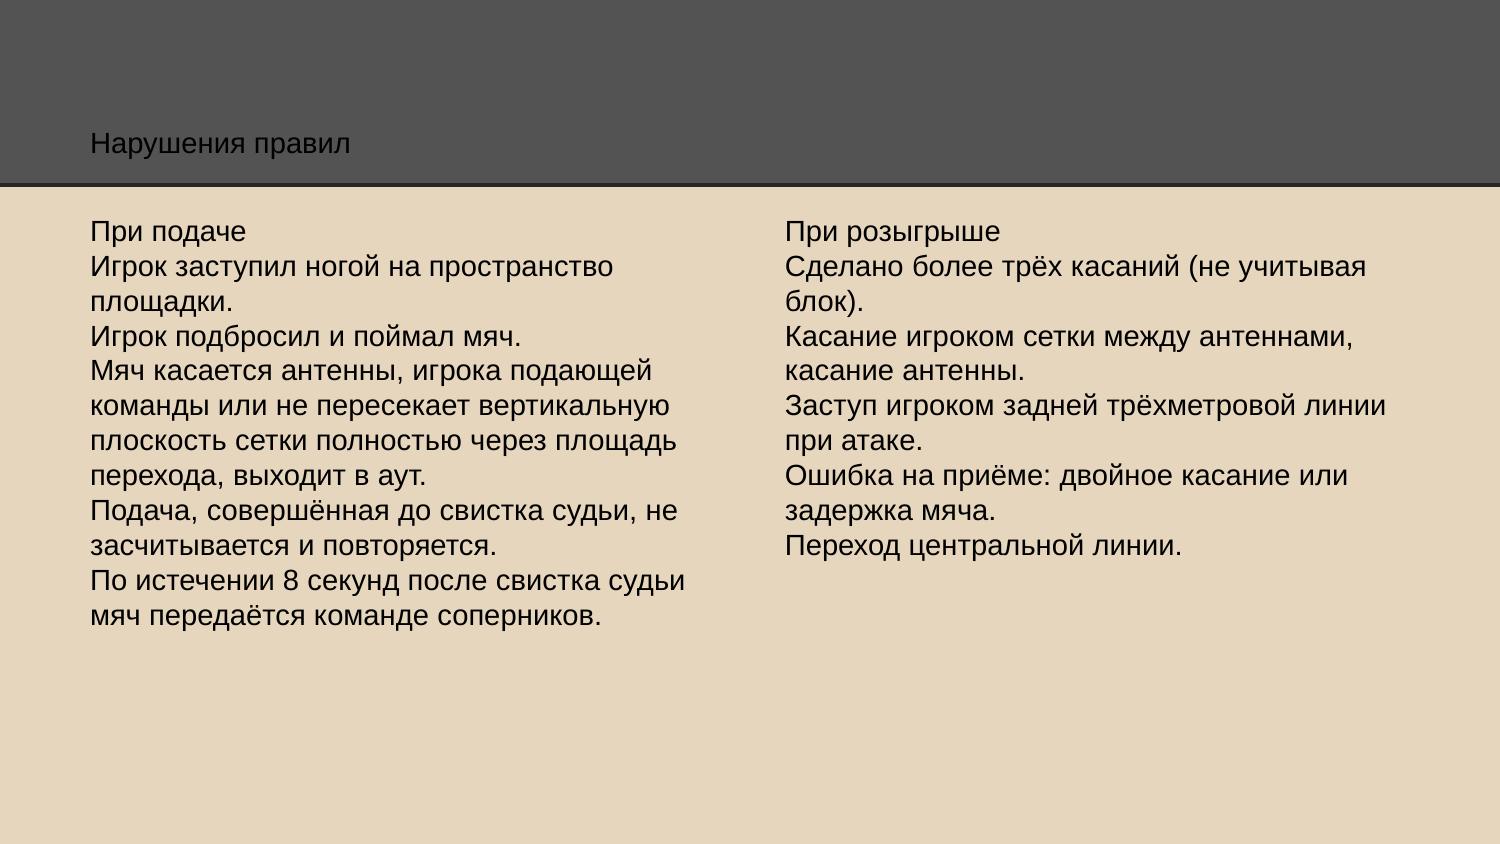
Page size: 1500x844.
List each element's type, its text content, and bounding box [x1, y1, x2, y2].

title Нарушения правил [75, 33, 1425, 175]
list При подаче Игрок заступил ногой на пространство площадки. Игрок подбросил и поймал мяч. Мяч касается антенны, игрока подающей команды или не пересекает вертикальную плоскость сетки полностью через площадь перехода, выходит в аут. Подача, совершённая до свистка судьи, не засчитывается и повторяется. По истечении 8 секунд после свистка судьи мяч передаётся команде соперников. [75, 196, 731, 808]
list При розыгрыше Сделано более трёх касаний (не учитывая блок). Касание игроком сетки между антеннами, касание антенны. Заступ игроком задней трёхметровой линии при атаке. Ошибка на приёме: двойное касание или задержка мяча. Переход центральной линии. [769, 196, 1425, 808]
